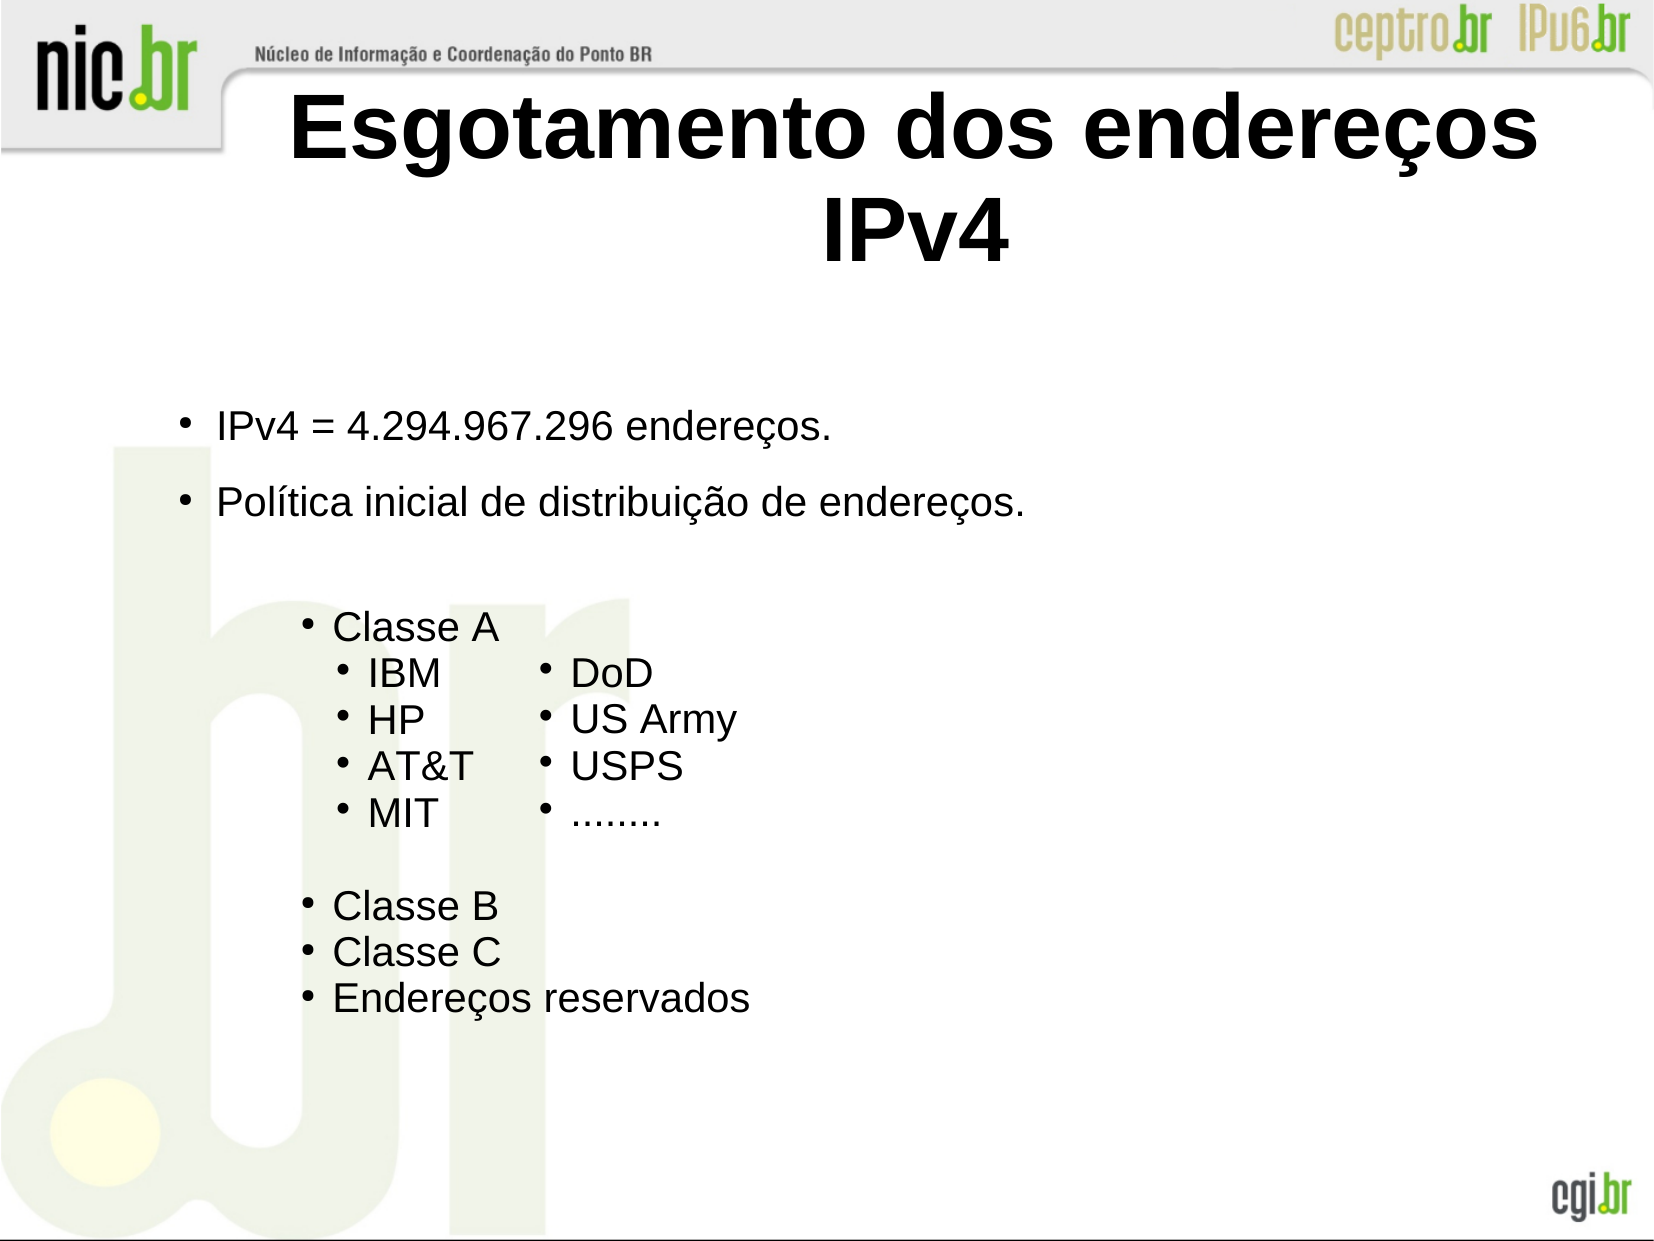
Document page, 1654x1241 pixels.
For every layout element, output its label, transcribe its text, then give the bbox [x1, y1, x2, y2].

text_box IPv4 = 4.294.967.296 endereços. Política inicial de distribuição de endereços. [163, 395, 1491, 537]
text_box DoD US Army USPS ........ [456, 642, 760, 844]
text_box Classe A IBM HP AT&T MIT Classe B Classe C Endereços reservados [253, 596, 780, 984]
text_box Esgotamento dos endereços IPv4 [177, 69, 1654, 192]
picture [0, 0, 1654, 1241]
